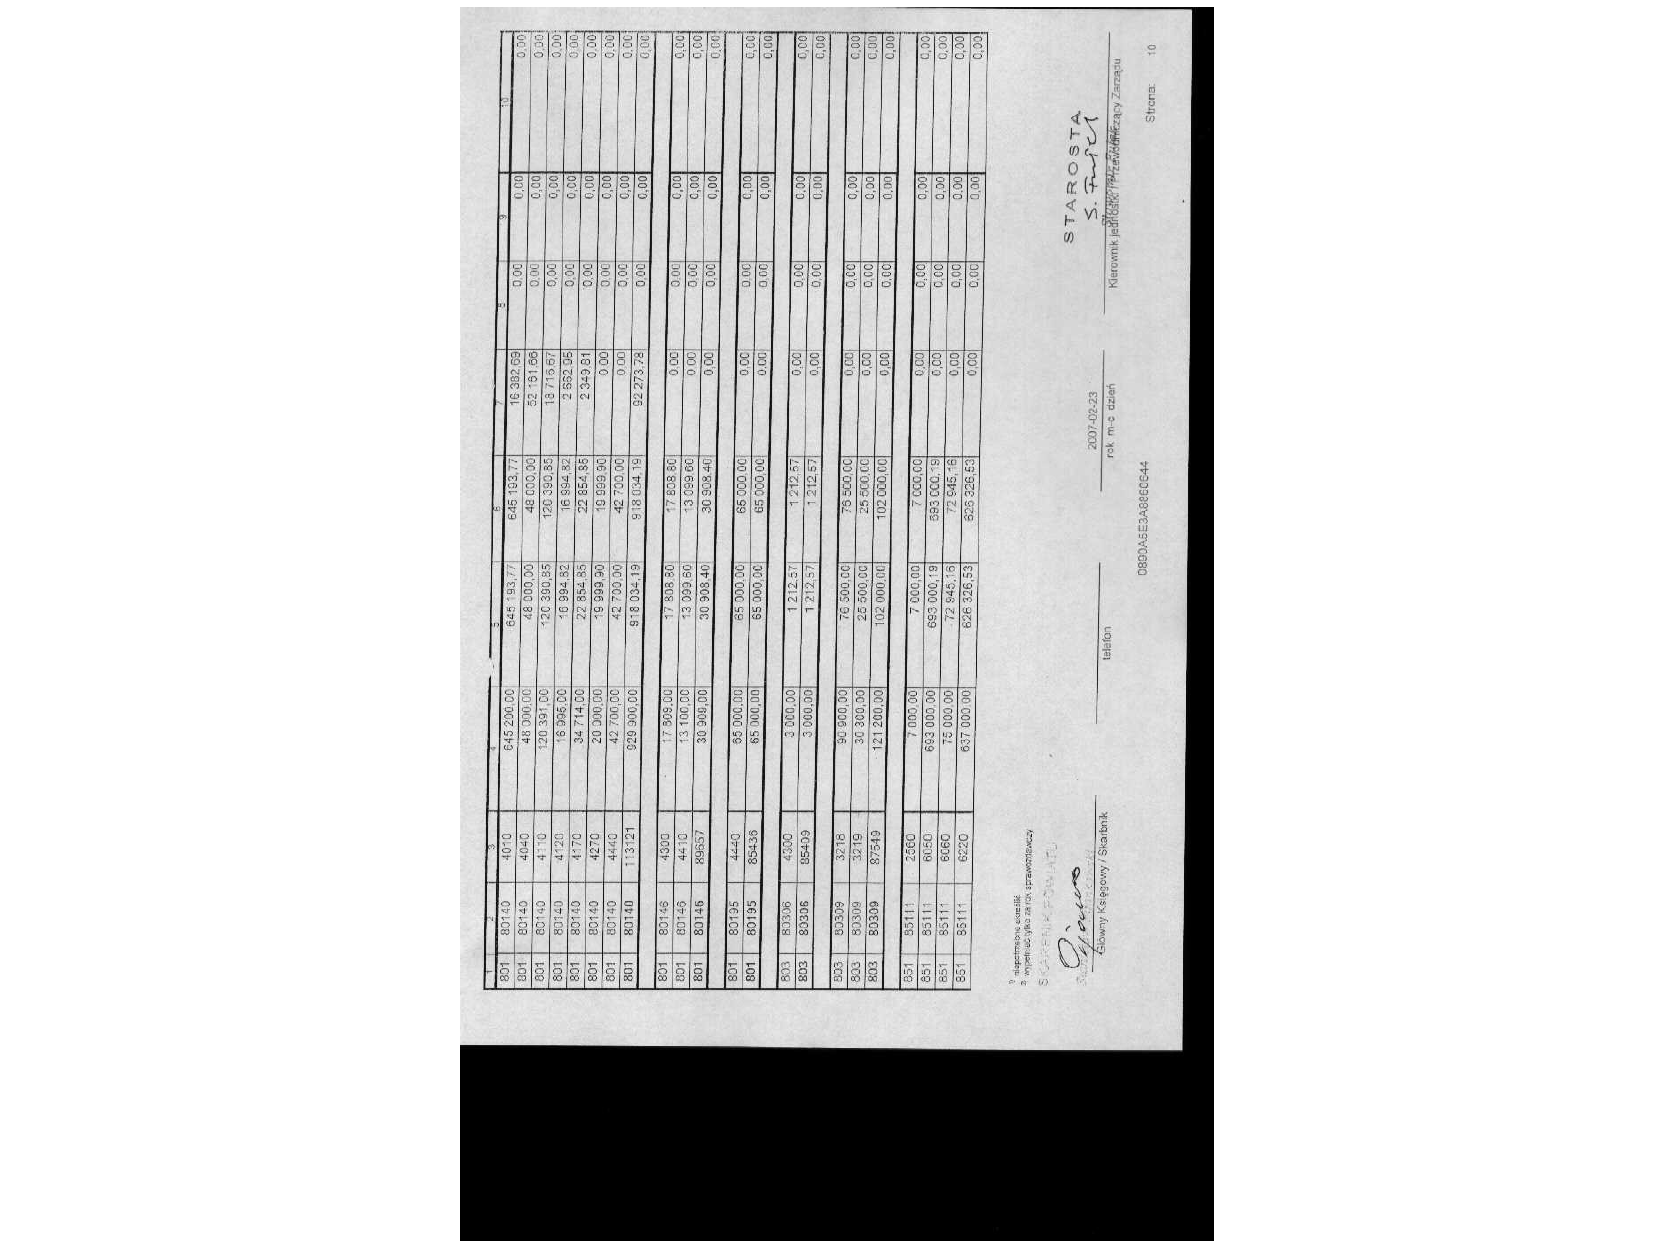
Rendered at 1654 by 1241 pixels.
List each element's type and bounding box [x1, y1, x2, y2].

picture [460, 7, 1214, 1241]
